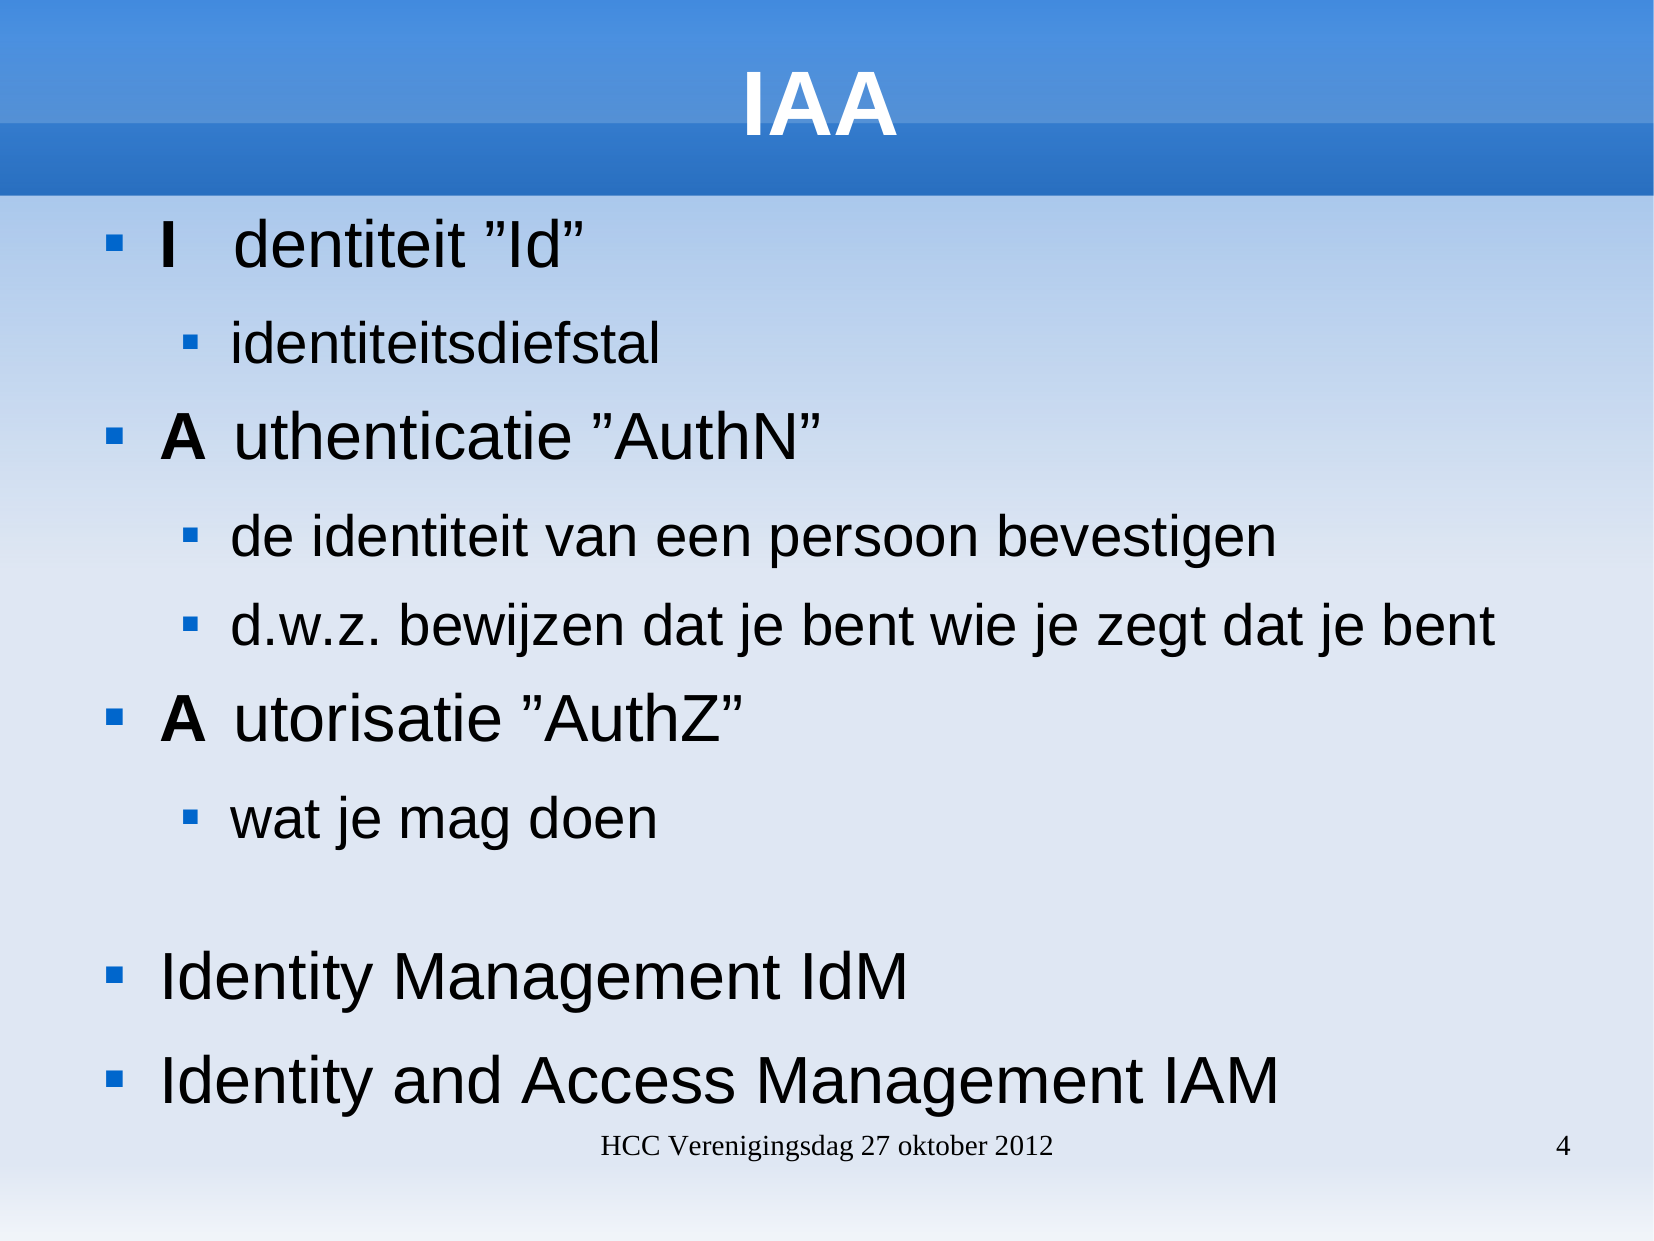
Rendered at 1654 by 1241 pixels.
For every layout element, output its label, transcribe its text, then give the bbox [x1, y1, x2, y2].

picture [0, 0, 1654, 1241]
list I dentiteit ”Id” identiteitsdiefstal A uthenticatie ”AuthN” de identiteit van een persoon bevestigen d.w.z. bewijzen dat je bent wie je zegt dat je bent A utorisatie ”AuthZ” wat je mag doen Identity Management IdM Identity and Access Management IAM [88, 206, 1577, 1119]
title IAA [76, 7, 1565, 200]
